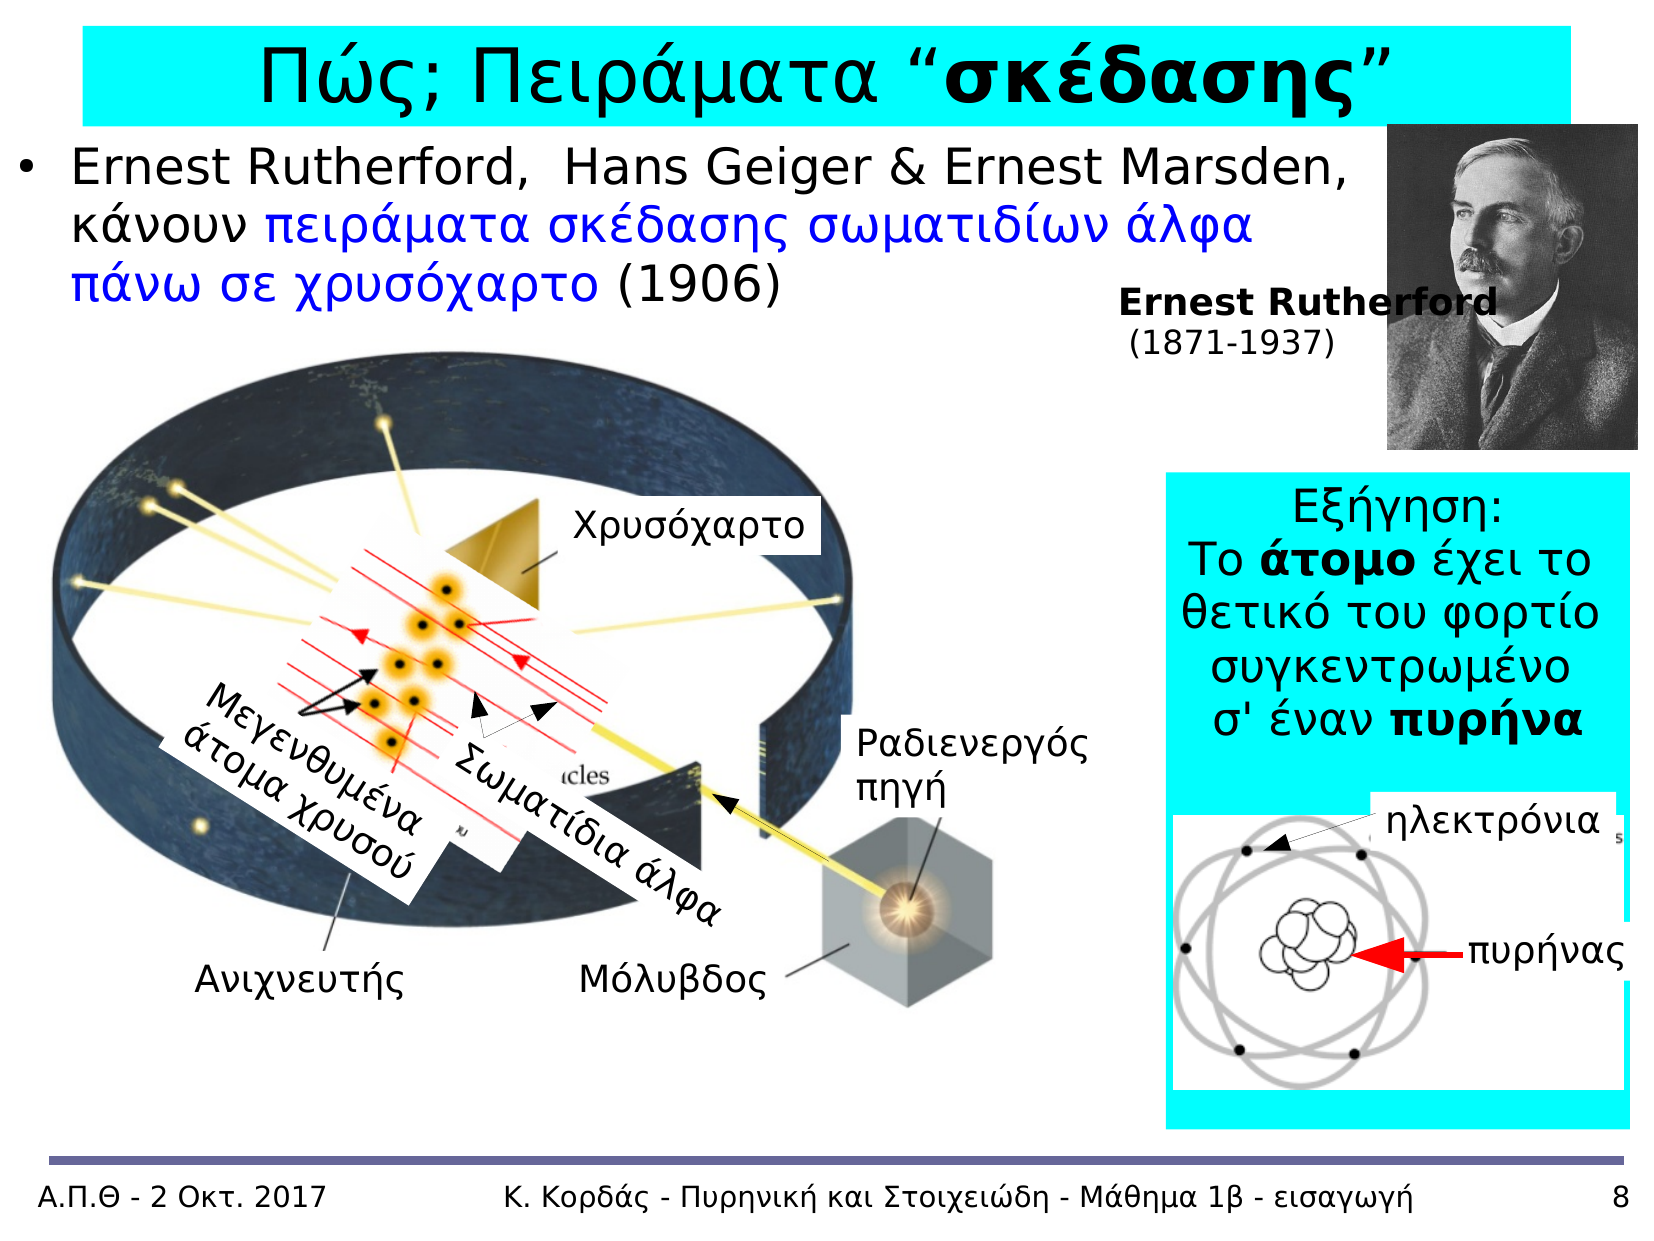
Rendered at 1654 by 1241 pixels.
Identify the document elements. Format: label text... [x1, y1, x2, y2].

text_box πυρήνας [1452, 921, 1643, 981]
text_box Ραδιενεργός πηγή [840, 714, 1107, 818]
list Ernest Rutherford, Hans Geiger & Ernest Marsden, κάνουν πειράματα σκέδασης σωματιδίων άλφα πάνω σε χρυσόχαρτο (1906) [0, 138, 1388, 1083]
picture [37, 339, 1007, 1015]
text_box ηλεκτρόνια [1370, 791, 1617, 851]
text_box Μεγενθυμένα άτομα χρυσού [158, 660, 464, 906]
title Πώς; Πειράματα “σκέδασης” [82, 25, 1571, 127]
text_box Εξήγηση: Το άτομο έχει το θετικό του φορτίο συγκεντρωμένο σ' έναν πυρήνα [1165, 472, 1630, 1130]
text_box Ανιχνευτής [179, 950, 422, 1010]
text_box Σωματίδια άλφα [431, 720, 759, 957]
text_box Χρυσόχαρτο [557, 496, 821, 555]
text_box Μόλυβδος [563, 950, 785, 1010]
picture [1387, 124, 1638, 451]
text_box Ernest Rutherford (1871-1937) [1103, 272, 1514, 371]
picture [1173, 815, 1624, 1090]
